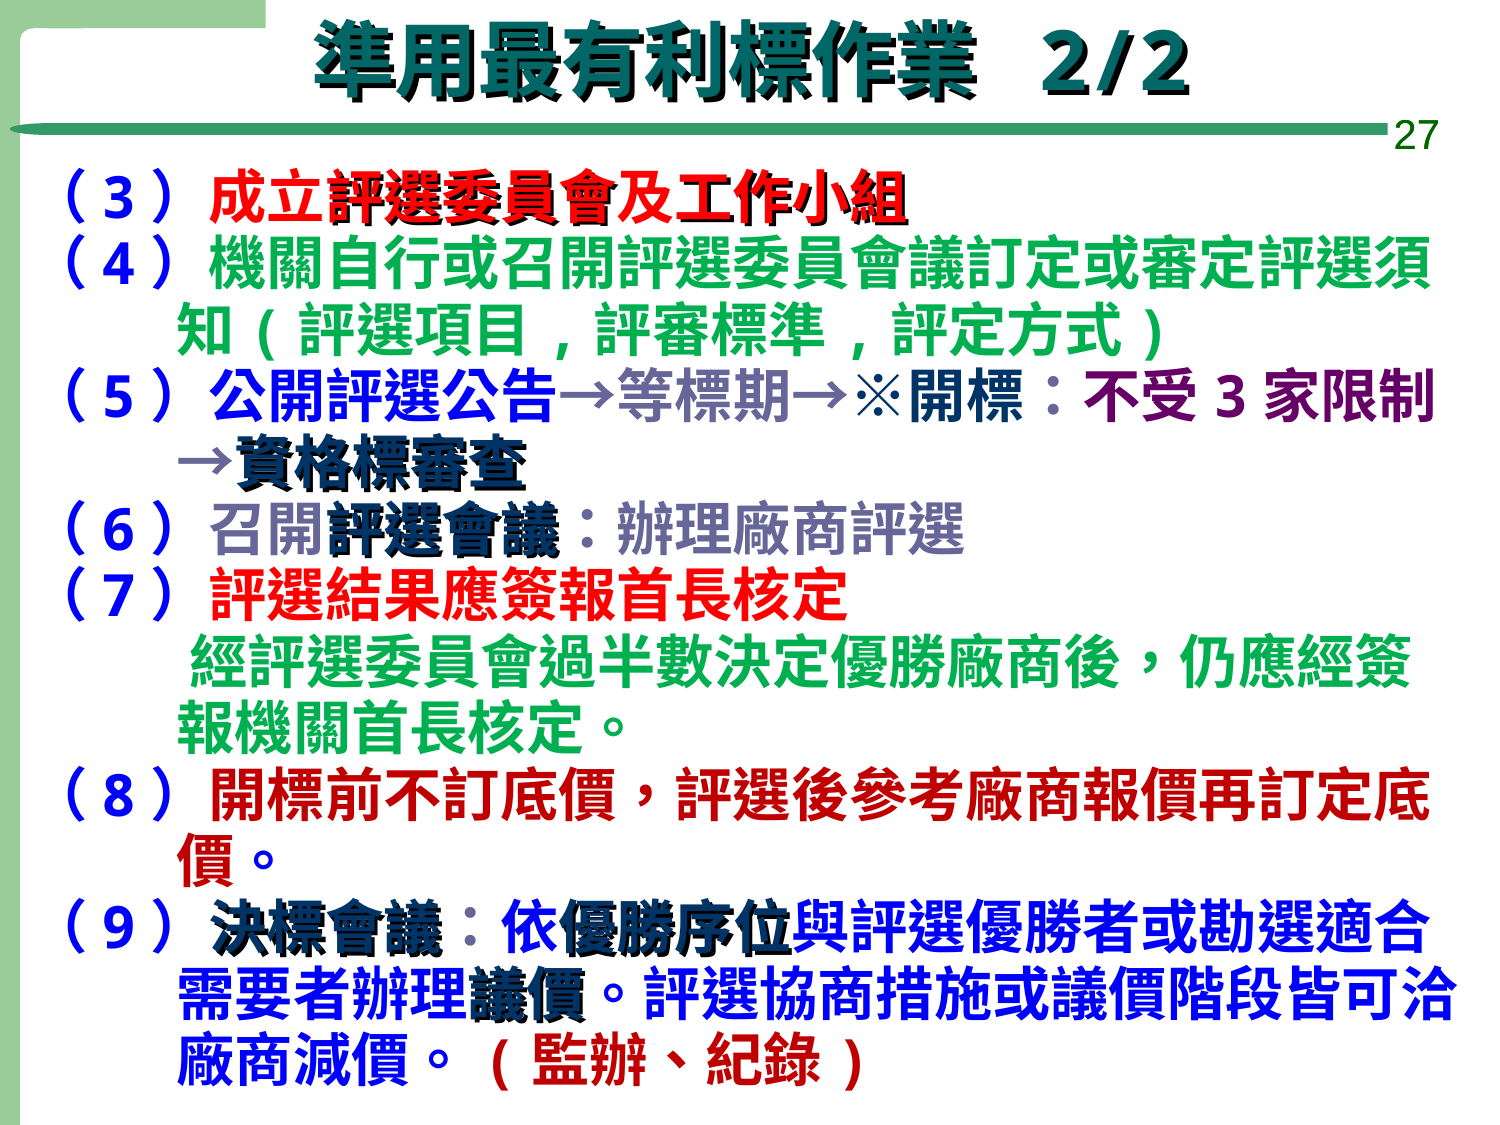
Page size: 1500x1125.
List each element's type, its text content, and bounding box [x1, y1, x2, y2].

title 準用最有利標作業 2/2 [0, 0, 1500, 126]
text_box [1378, 90, 1491, 166]
text_box （3）成立評選委員會及工作小組 （4）機關自行或召開評選委員會議訂定或審定評選須知(評選項目,評審標準,評定方式) （5）公開評選公告→等標期→※開標：不受3家限制→資格標審查 （6）召開評選會議：辦理廠商評選 （7）評選結果應簽報首長核定 經評選委員會過半數決定優勝廠商後，仍應經簽報機關首長核定。 （8）開標前不訂底價，評選後參考廠商報價再訂定底價。 （9）決標會議：依優勝序位與評選優勝者或勘選適合需要者辦理議價。評選協商措施或議價階段皆可洽廠商減價。(監辦、紀錄) [29, 165, 1459, 1082]
